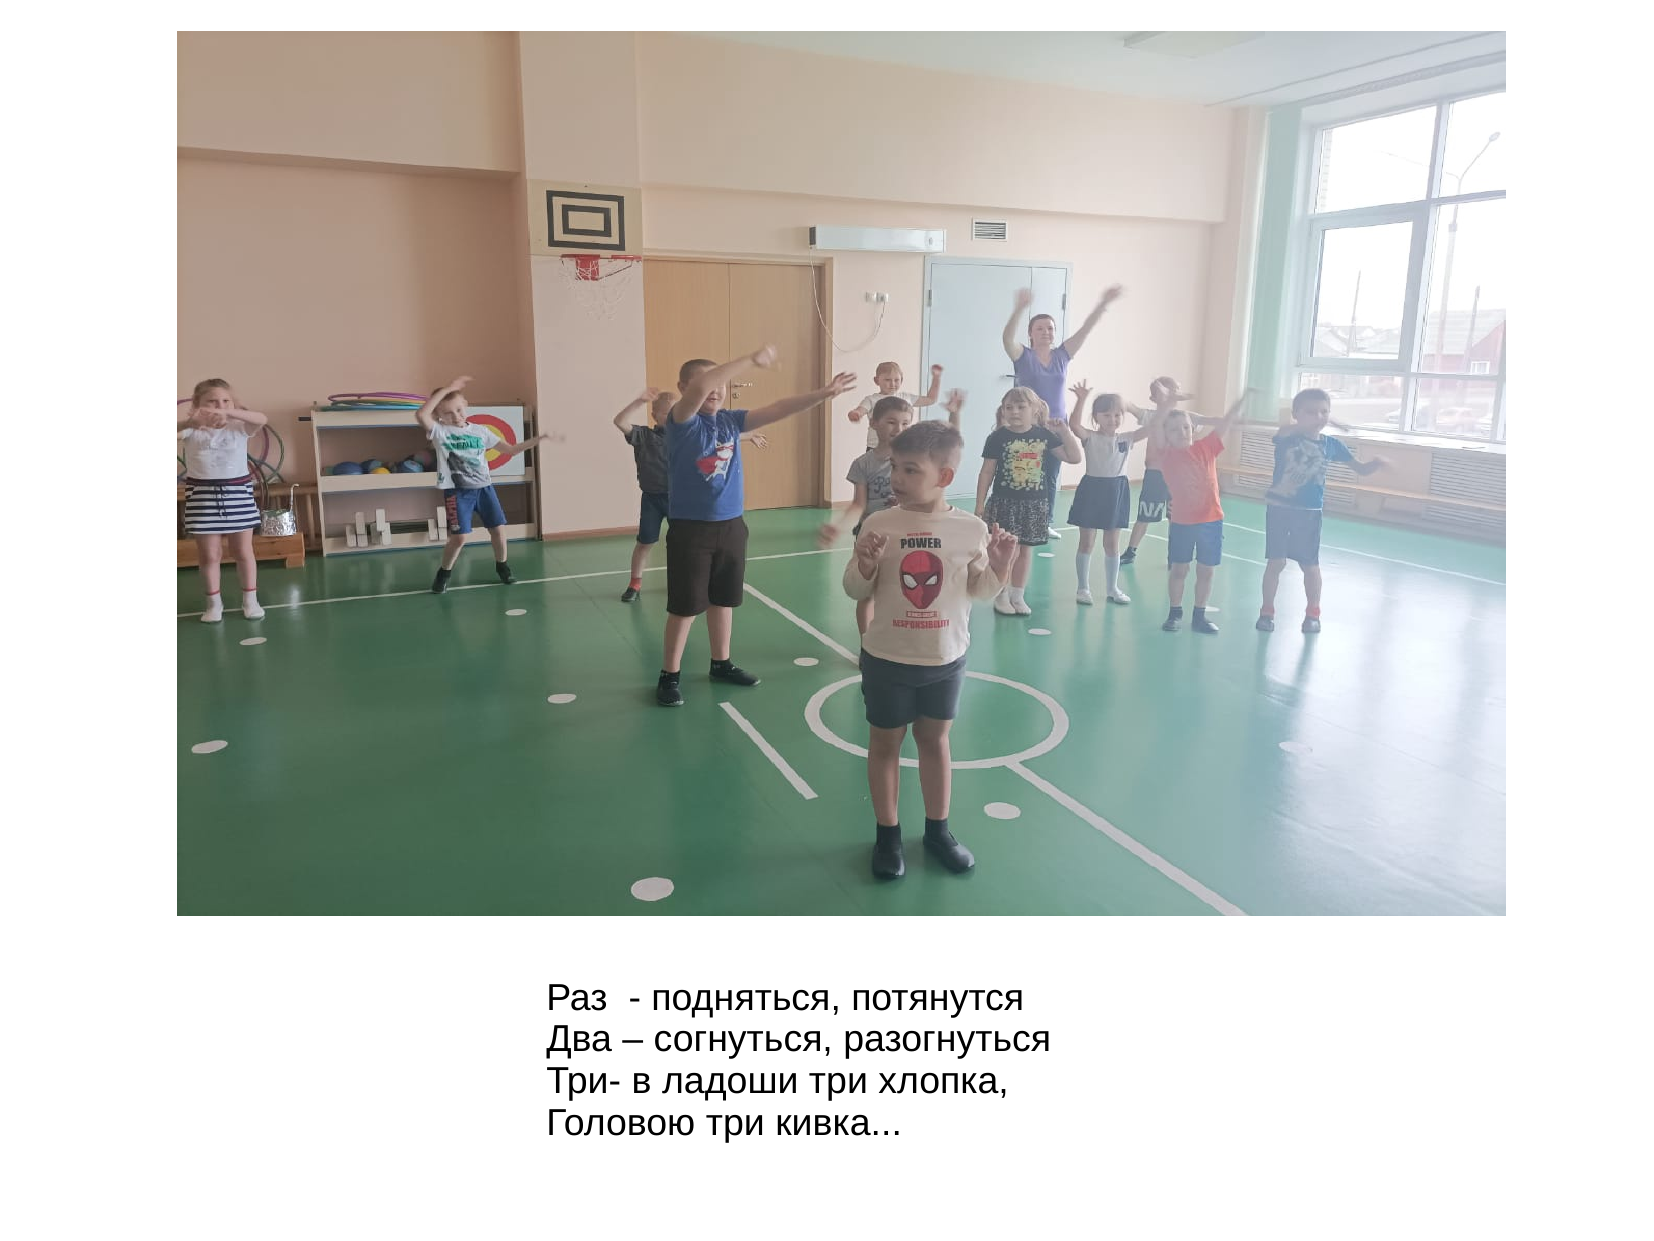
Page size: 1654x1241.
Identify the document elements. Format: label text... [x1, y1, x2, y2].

picture [177, 31, 1506, 916]
text_box Раз - подняться, потянутся Два – согнуться, разогнуться Три- в ладоши три хлопка, Головою три кивка... [531, 968, 1241, 1152]
